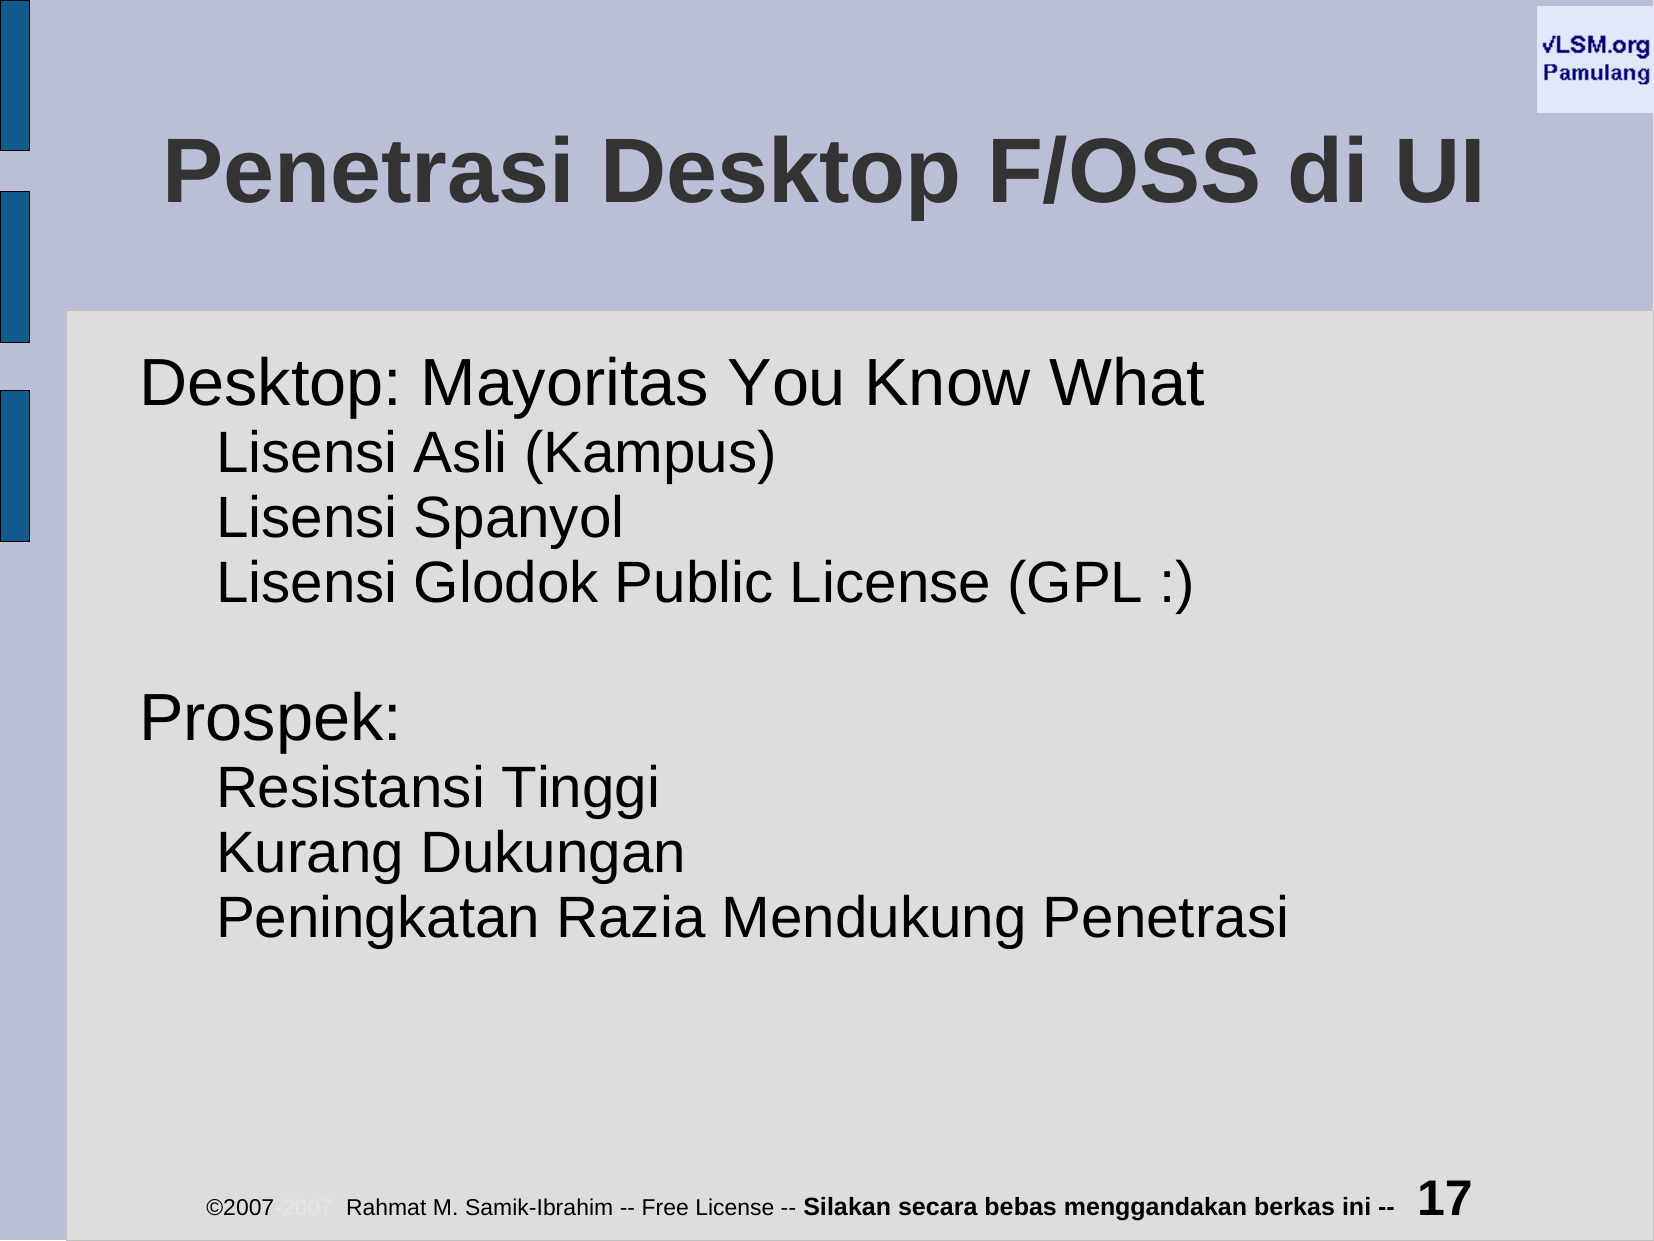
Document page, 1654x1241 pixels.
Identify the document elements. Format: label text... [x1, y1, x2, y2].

list Desktop: Mayoritas You Know What Lisensi Asli (Kampus) Lisensi Spanyol Lisensi Glodok Public License (GPL :) Prospek: Resistansi Tinggi Kurang Dukungan Peningkatan Razia Mendukung Penetrasi [121, 344, 1534, 1112]
title Penetrasi Desktop F/OSS di UI [37, 75, 1613, 268]
picture [1537, 6, 1654, 113]
